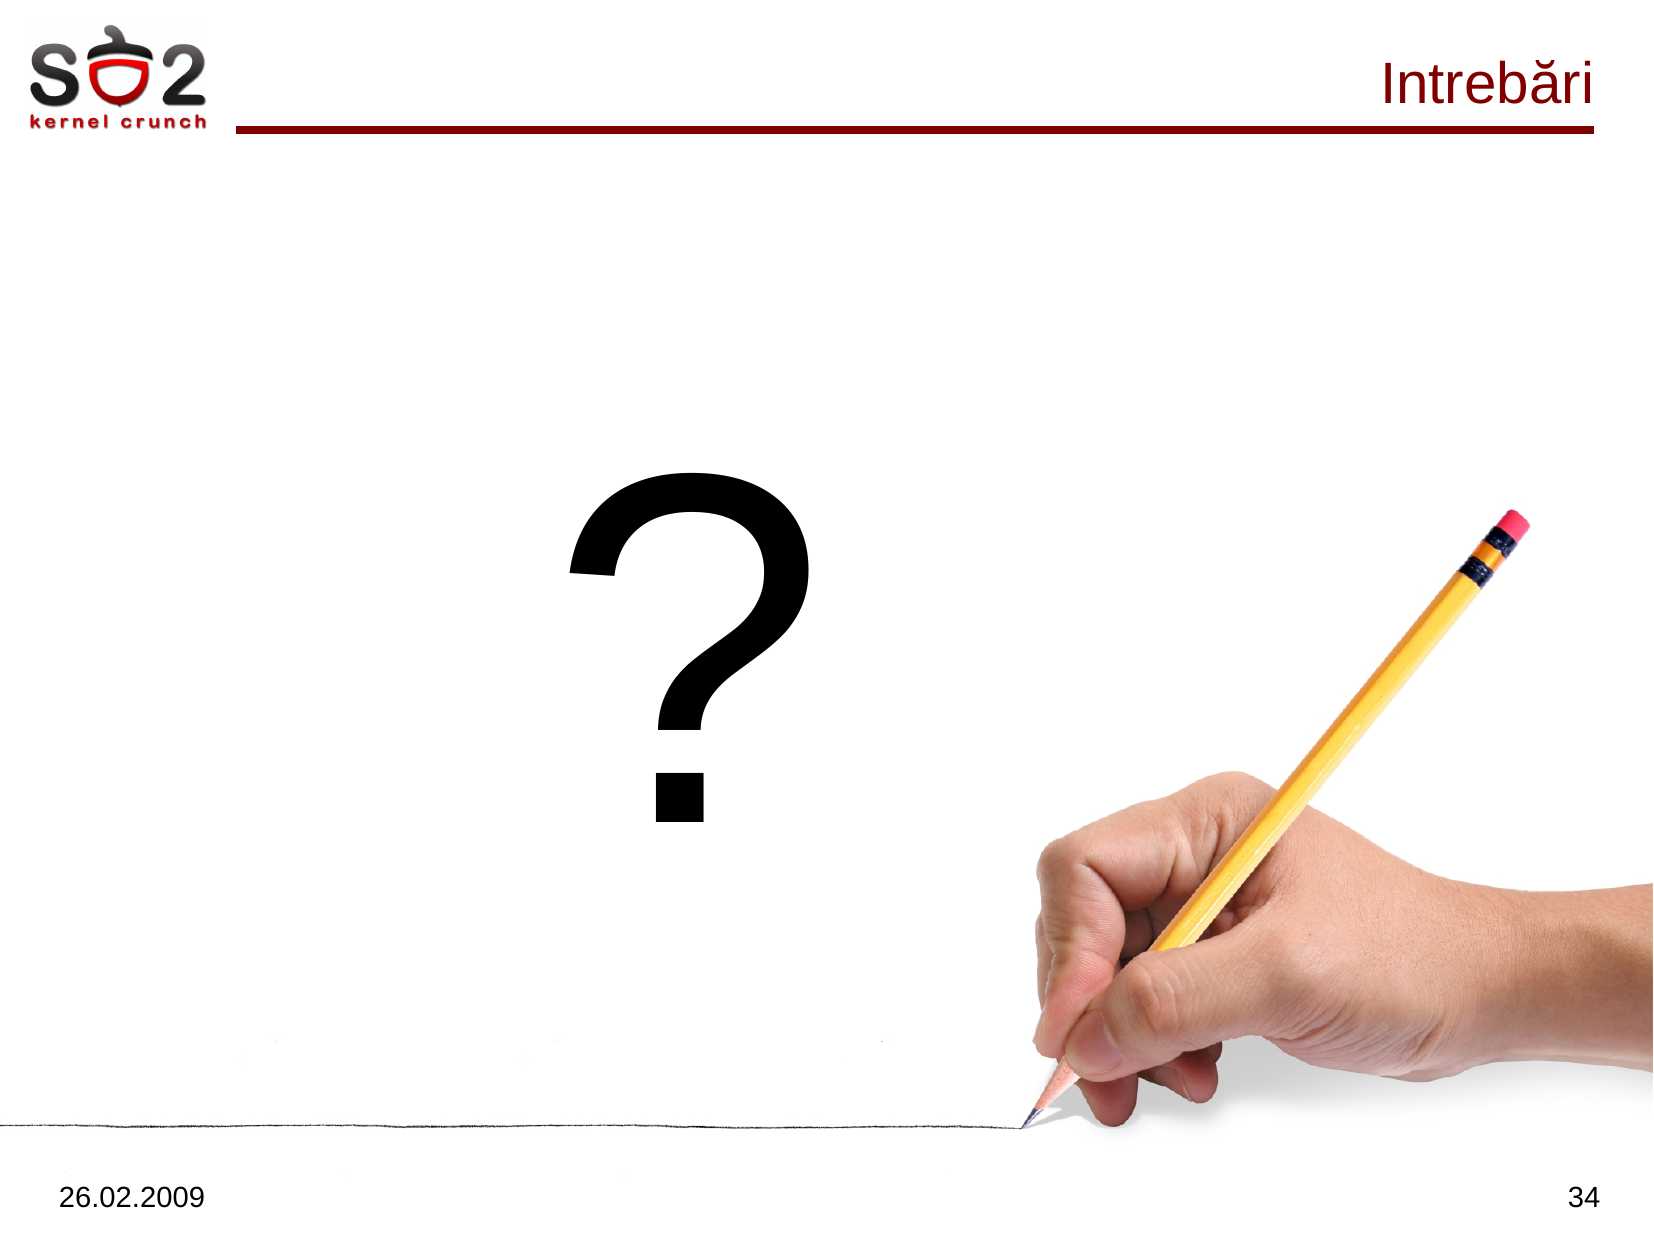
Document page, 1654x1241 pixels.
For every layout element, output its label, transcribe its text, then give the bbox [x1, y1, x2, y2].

picture [0, 473, 1653, 1183]
list ? [531, 354, 857, 945]
title Intrebări [236, 49, 1595, 119]
picture [29, 23, 207, 130]
